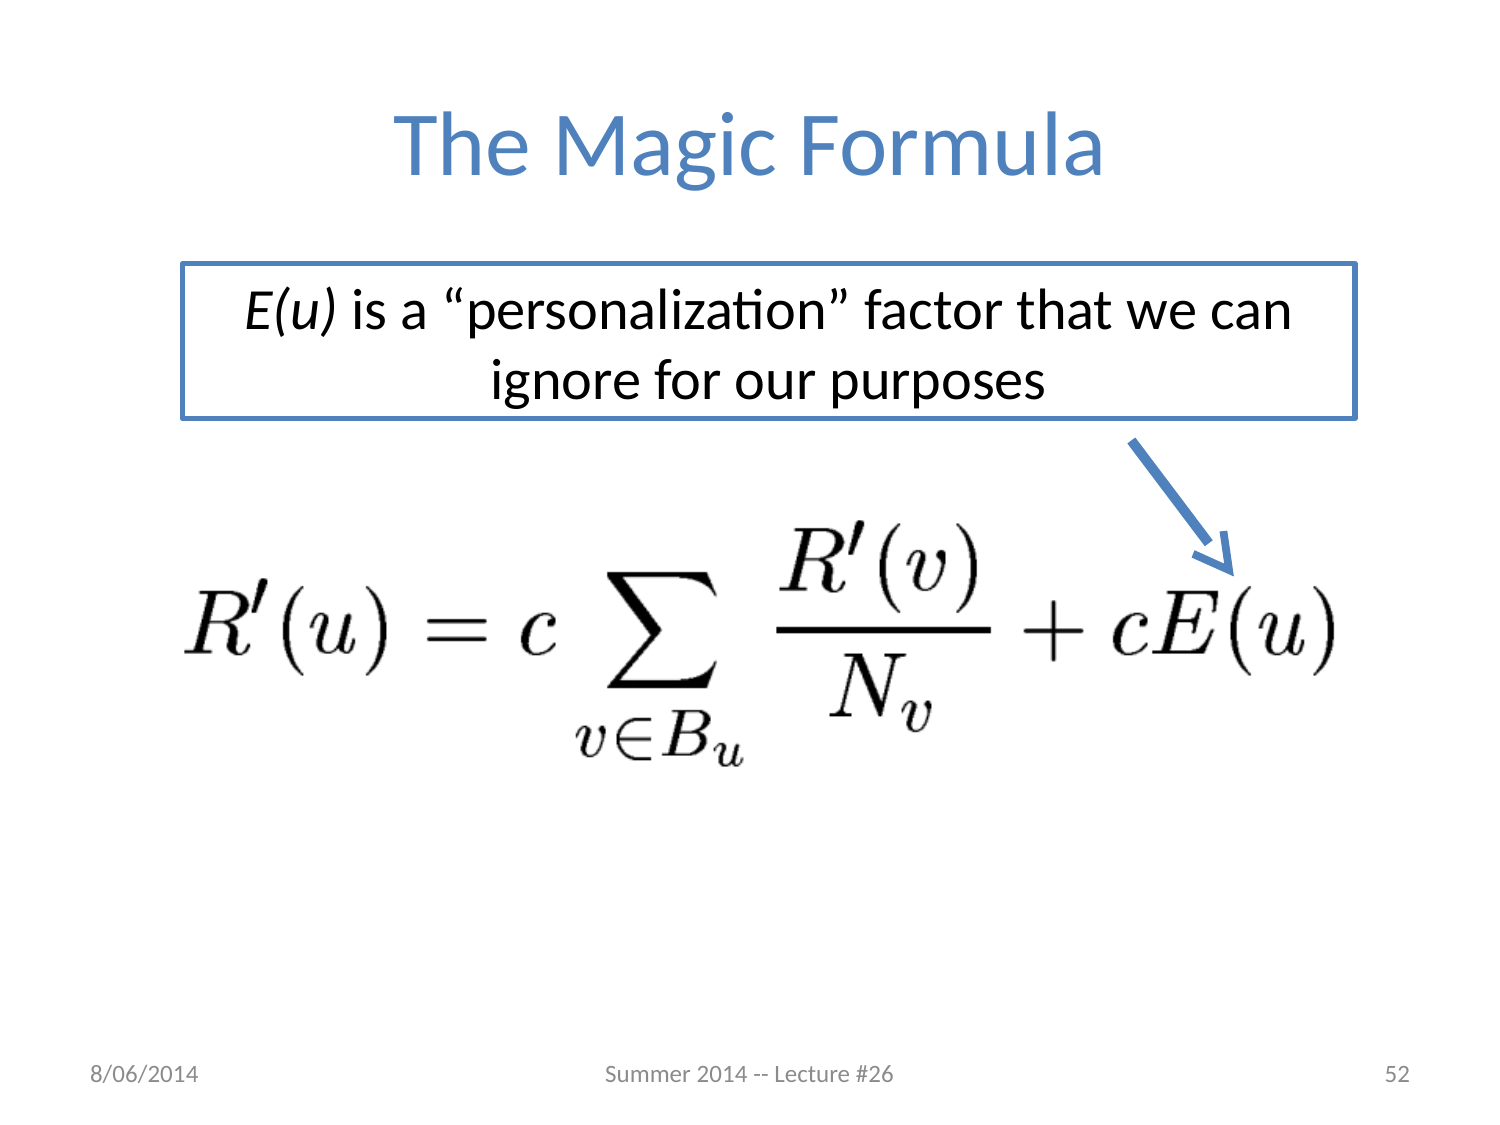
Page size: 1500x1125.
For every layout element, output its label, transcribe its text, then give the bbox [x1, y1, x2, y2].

picture [75, 262, 1425, 1005]
title The Magic Formula [75, 45, 1425, 233]
slide_number <number> [1074, 1042, 1425, 1103]
slide_number 8/06/2014 [75, 1042, 425, 1103]
footer Summer 2014 -- Lecture #26 [512, 1042, 988, 1103]
text_box E(u) is a “personalization” factor that we can ignore for our purposes [182, 263, 1355, 419]
